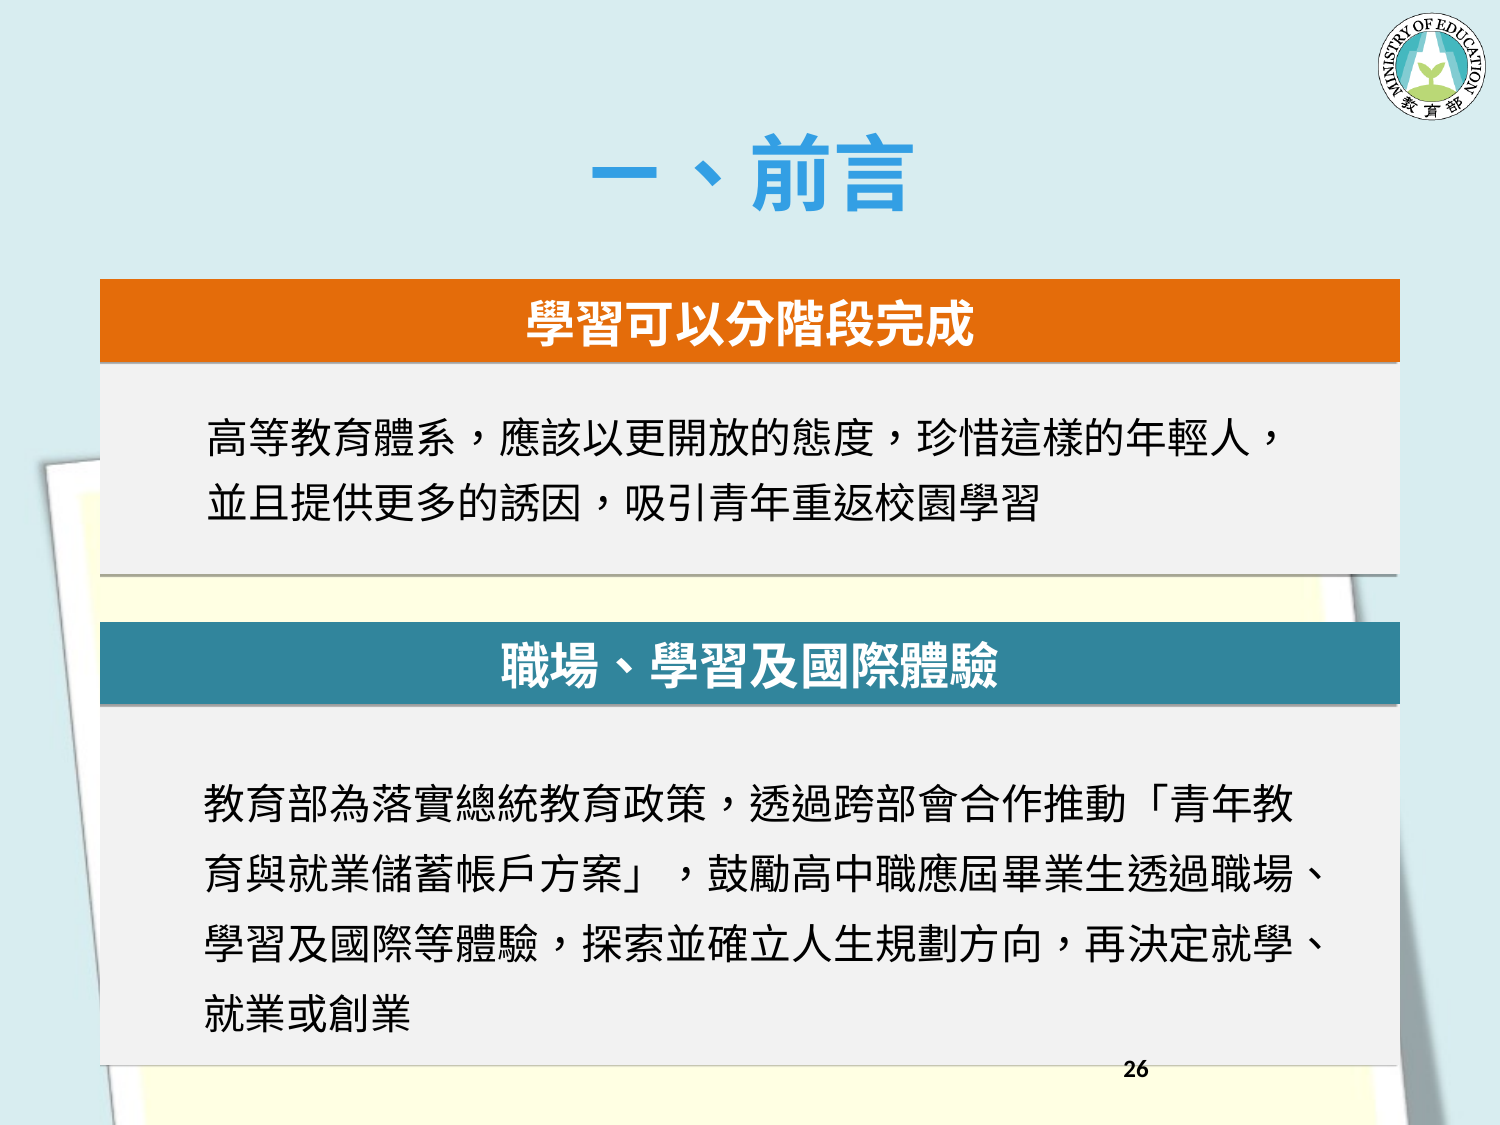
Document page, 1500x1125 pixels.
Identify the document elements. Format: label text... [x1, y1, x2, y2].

text_box [100, 703, 1400, 1065]
text_box 教育部為落實總統教育政策，透過跨部會合作推動「青年教育與就業儲蓄帳戶方案」，鼓勵高中職應屆畢業生透過職場、學習及國際等體驗，探索並確立人生規劃方向，再決定就學、就業或創業 [188, 750, 1311, 1022]
picture [1374, 10, 1488, 123]
text_box ㄧ、前言 [0, 113, 1500, 208]
text_box 26 [1108, 1037, 1459, 1098]
text_box 職場、學習及國際體驗 [100, 622, 1400, 703]
text_box 高等教育體系，應該以更開放的態度，珍惜這樣的年輕人，並且提供更多的誘因，吸引青年重返校園學習 [188, 385, 1311, 539]
text_box [100, 360, 1400, 574]
text_box 學習可以分階段完成 [100, 279, 1400, 360]
